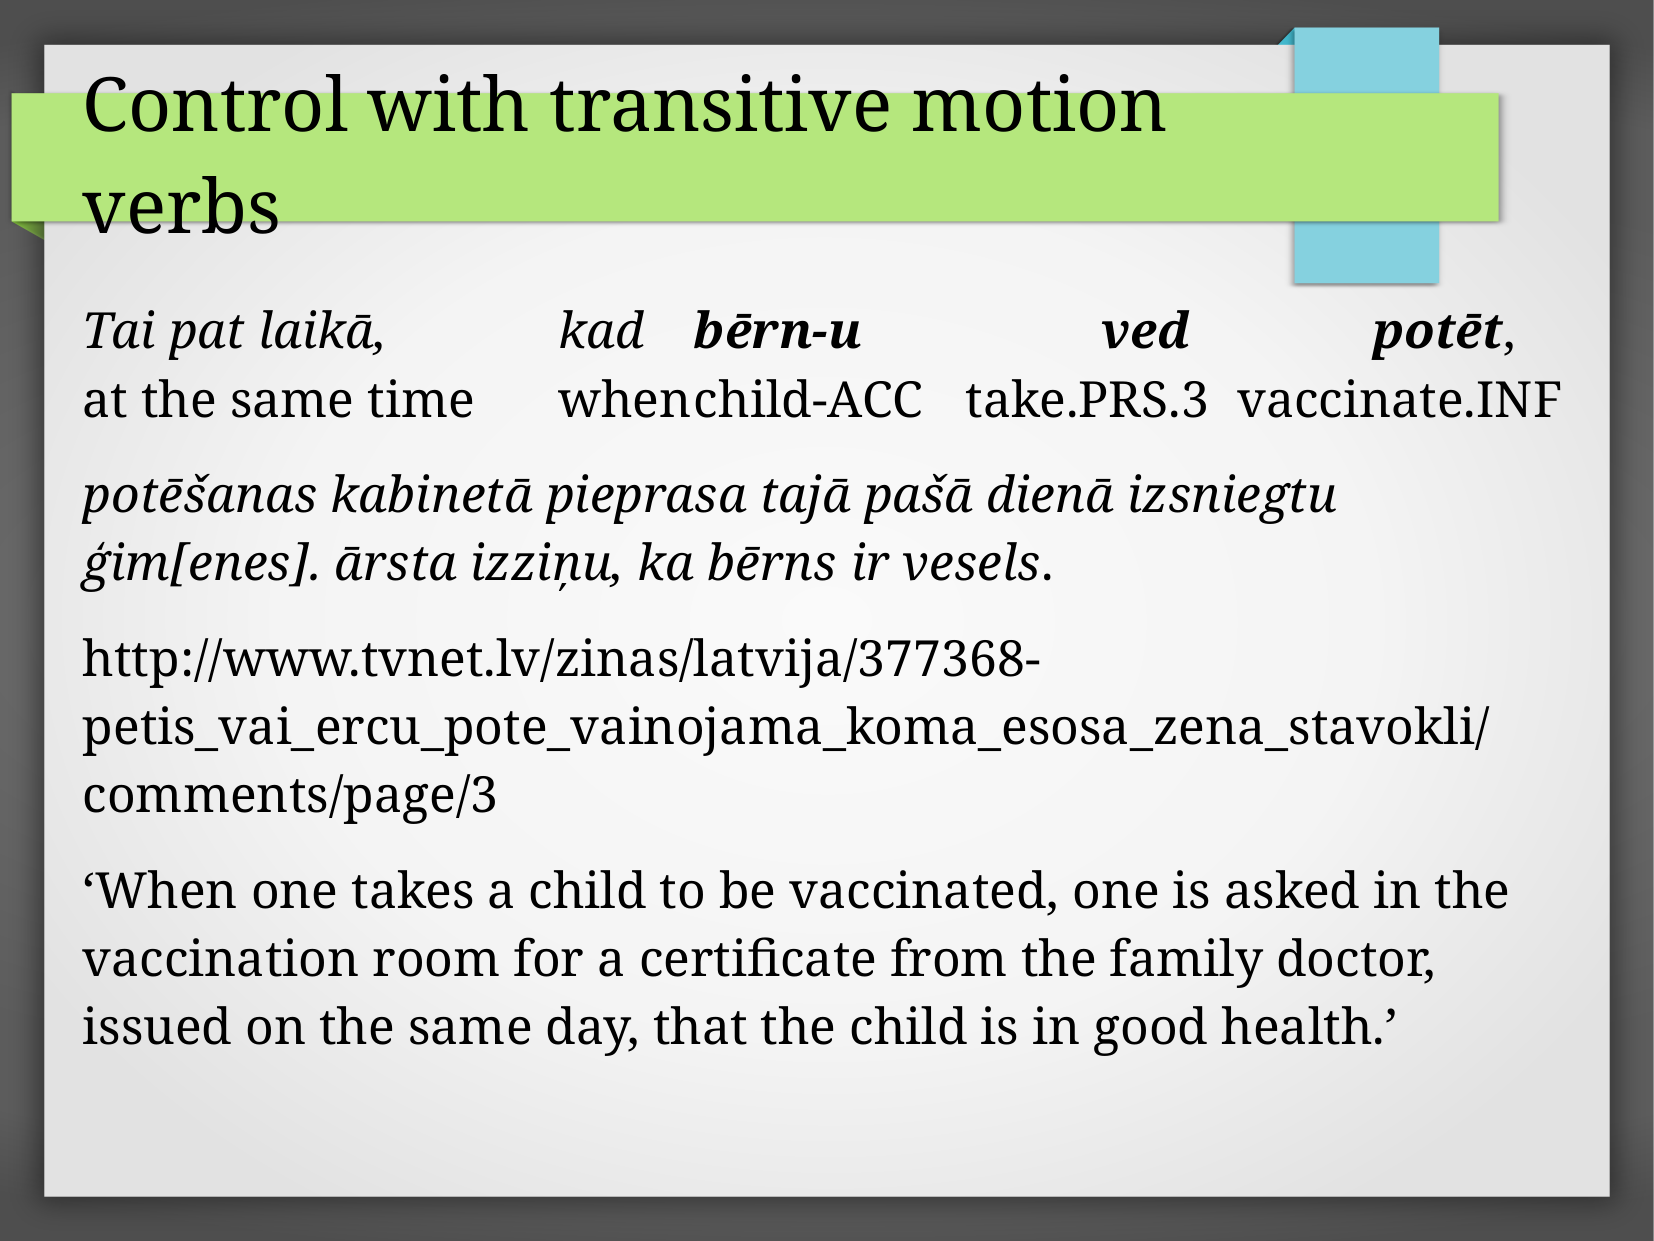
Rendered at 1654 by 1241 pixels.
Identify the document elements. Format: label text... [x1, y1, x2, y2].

title Control with transitive motion verbs [82, 94, 1264, 213]
picture [0, 0, 1654, 1241]
list Tai pat laikā, kad bērn-u ved potēt, at the same time when child-ACC take.PRS.3 vaccinate.INF potēšanas kabinetā pieprasa tajā pašā dienā izsniegtu ģim[enes]. ārsta izziņu, ka bērns ir vesels. http://www.tvnet.lv/zinas/latvija/377368- petis_vai_ercu_pote_vainojama_koma_esosa_zena_stavokli/comments/page/3 ‘When one takes a child to be vaccinated, one is asked in the vaccination room for a certificate from the family doctor, issued on the same day, that the child is in good health.’ [82, 295, 1571, 1111]
